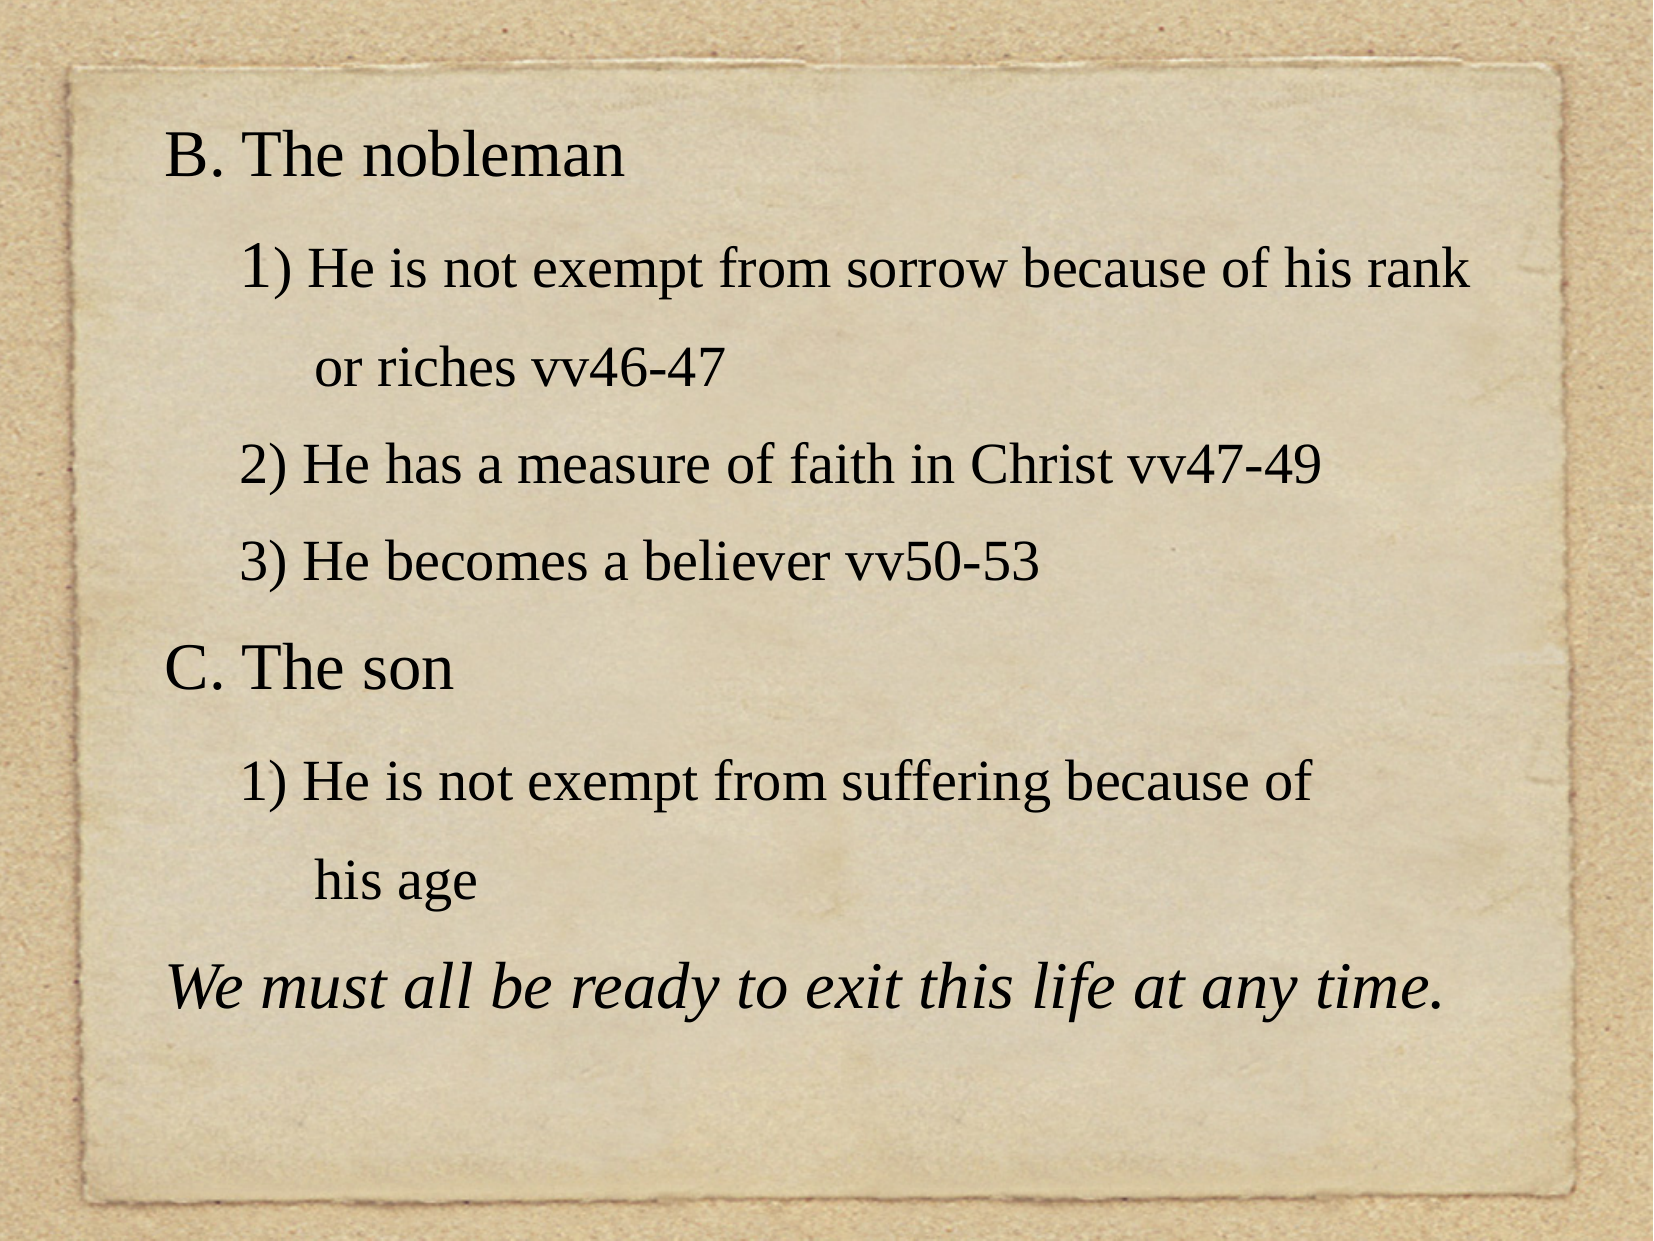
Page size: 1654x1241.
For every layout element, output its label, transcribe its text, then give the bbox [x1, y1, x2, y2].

picture [0, 0, 1653, 1241]
text_box B. The nobleman 1) He is not exempt from sorrow because of his rank or riches vv46-47 2) He has a measure of faith in Christ vv47-49 3) He becomes a believer vv50-53 C. The son 1) He is not exempt from suffering because of his age We must all be ready to exit this life at any time. [75, 72, 1538, 995]
